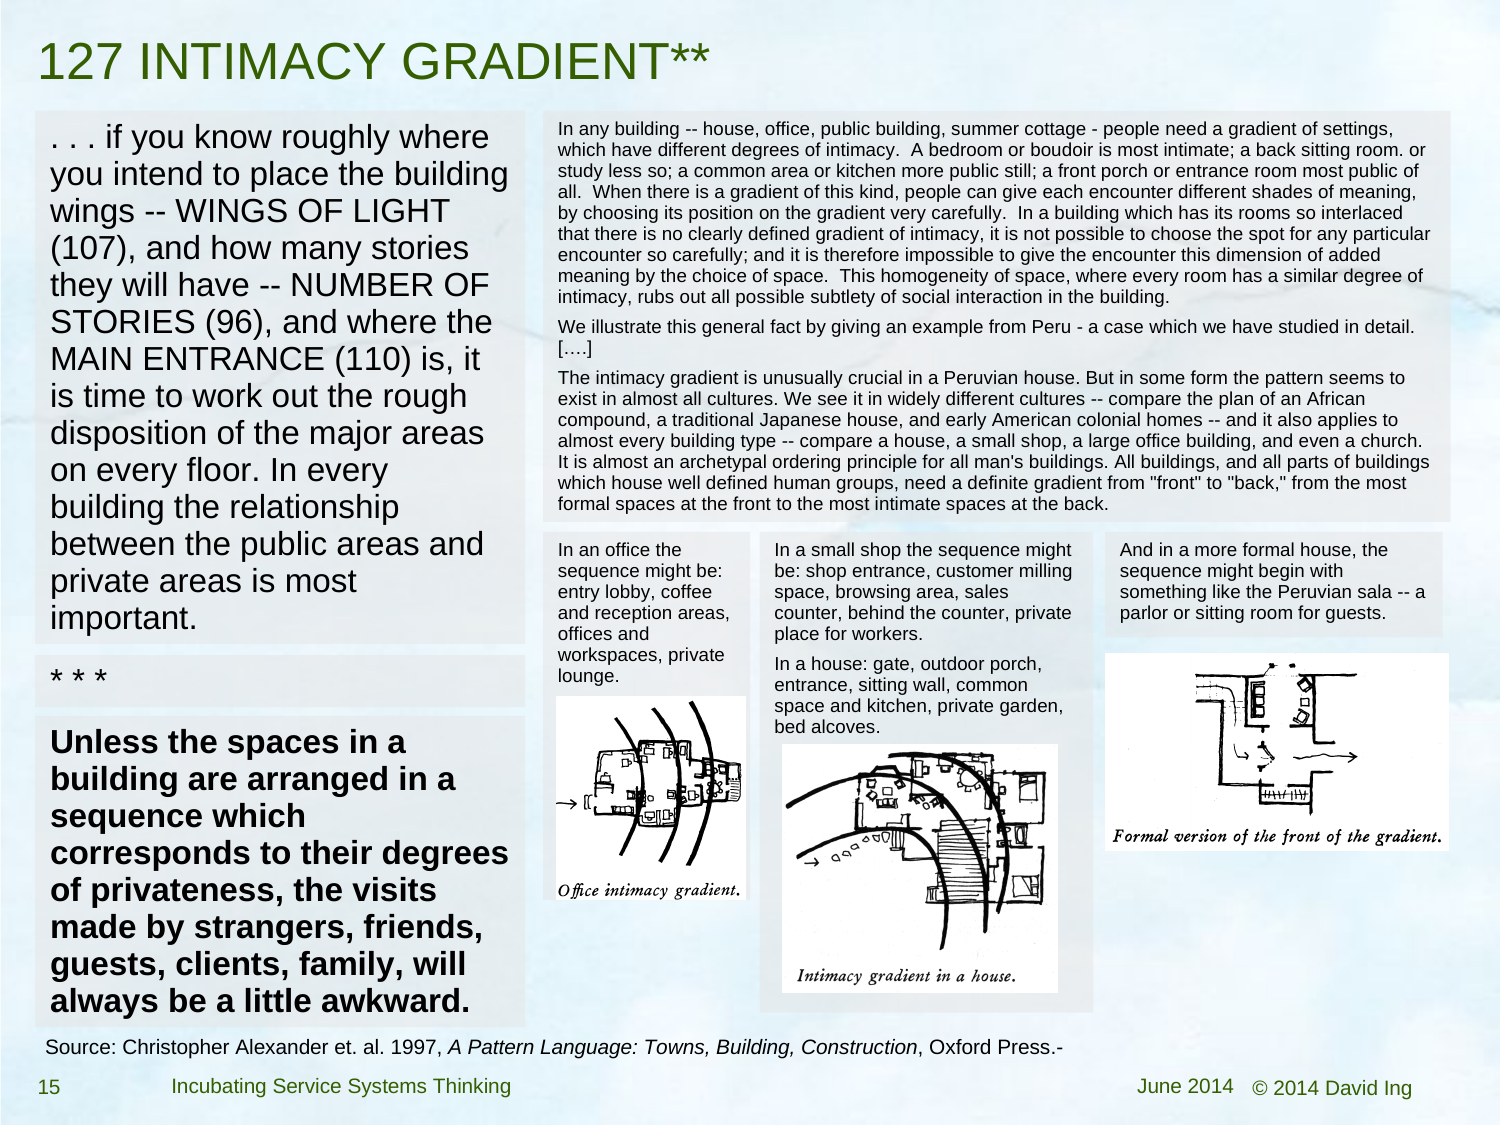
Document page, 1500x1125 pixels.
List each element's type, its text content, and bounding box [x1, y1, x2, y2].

text_box * * * [35, 655, 526, 708]
text_box In a small shop the sequence might be: shop entrance, customer milling space, browsing area, sales counter, behind the counter, private place for workers. In a house: gate, outdoor porch, entrance, sitting wall, common space and kitchen, private garden, bed alcoves. [759, 531, 1094, 1013]
picture [0, 0, 1500, 1125]
title 127 INTIMACY GRADIENT** [37, 37, 1463, 152]
text_box And in a more formal house, the sequence might begin with something like the Peruvian sala -- a parlor or sitting room for guests. [1105, 531, 1443, 638]
text_box In an office the sequence might be: entry lobby, coffee and reception areas, offices and workspaces, private lounge. [543, 531, 751, 901]
text_box . . . if you know roughly where you intend to place the building wings -- WINGS OF LIGHT (107), and how many stories they will have -- NUMBER OF STORIES (96), and where the MAIN ENTRANCE (110) is, it is time to work out the rough disposition of the major areas on every floor. In every building the relationship between the public areas and private areas is most important. [35, 110, 526, 644]
text_box Unless the spaces in a building are arranged in a sequence which corresponds to their degrees of privateness, the visits made by strangers, friends, guests, clients, family, will always be a little awkward. [35, 715, 526, 1028]
text_box In any building -- house, office, public building, summer cottage - people need a gradient of settings, which have different degrees of intimacy. A bedroom or boudoir is most intimate; a back sitting room. or study less so; a common area or kitchen more public still; a front porch or entrance room most public of all. When there is a gradient of this kind, people can give each encounter different shades of meaning, by choosing its position on the gradient very carefully. In a building which has its rooms so interlaced that there is no clearly defined gradient of intimacy, it is not possible to choose the spot for any particular encounter so carefully; and it is therefore impossible to give the encounter this dimension of added meaning by the choice of space. This homogeneity of space, where every room has a similar degree of intimacy, rubs out all possible subtlety of social interaction in the building. We illustrate this general fact by giving an example from Peru - a case which we have studied in detail. [….] The intimacy gradient is unusually crucial in a Peruvian house. But in some form the pattern seems to exist in almost all cultures. We see it in widely different cultures -- compare the plan of an African compound, a traditional Japanese house, and early American colonial homes -- and it also applies to almost every building type -- compare a house, a small shop, a large office building, and even a church. It is almost an archetypal ordering principle for all man's buildings. All buildings, and all parts of buildings which house well defined human groups, need a definite gradient from "front" to "back," from the most formal spaces at the front to the most intimate spaces at the back. [543, 110, 1451, 522]
text_box Source: Christopher Alexander et. al. 1997, A Pattern Language: Towns, Building, Construction, Oxford Press.- [30, 1026, 1426, 1088]
